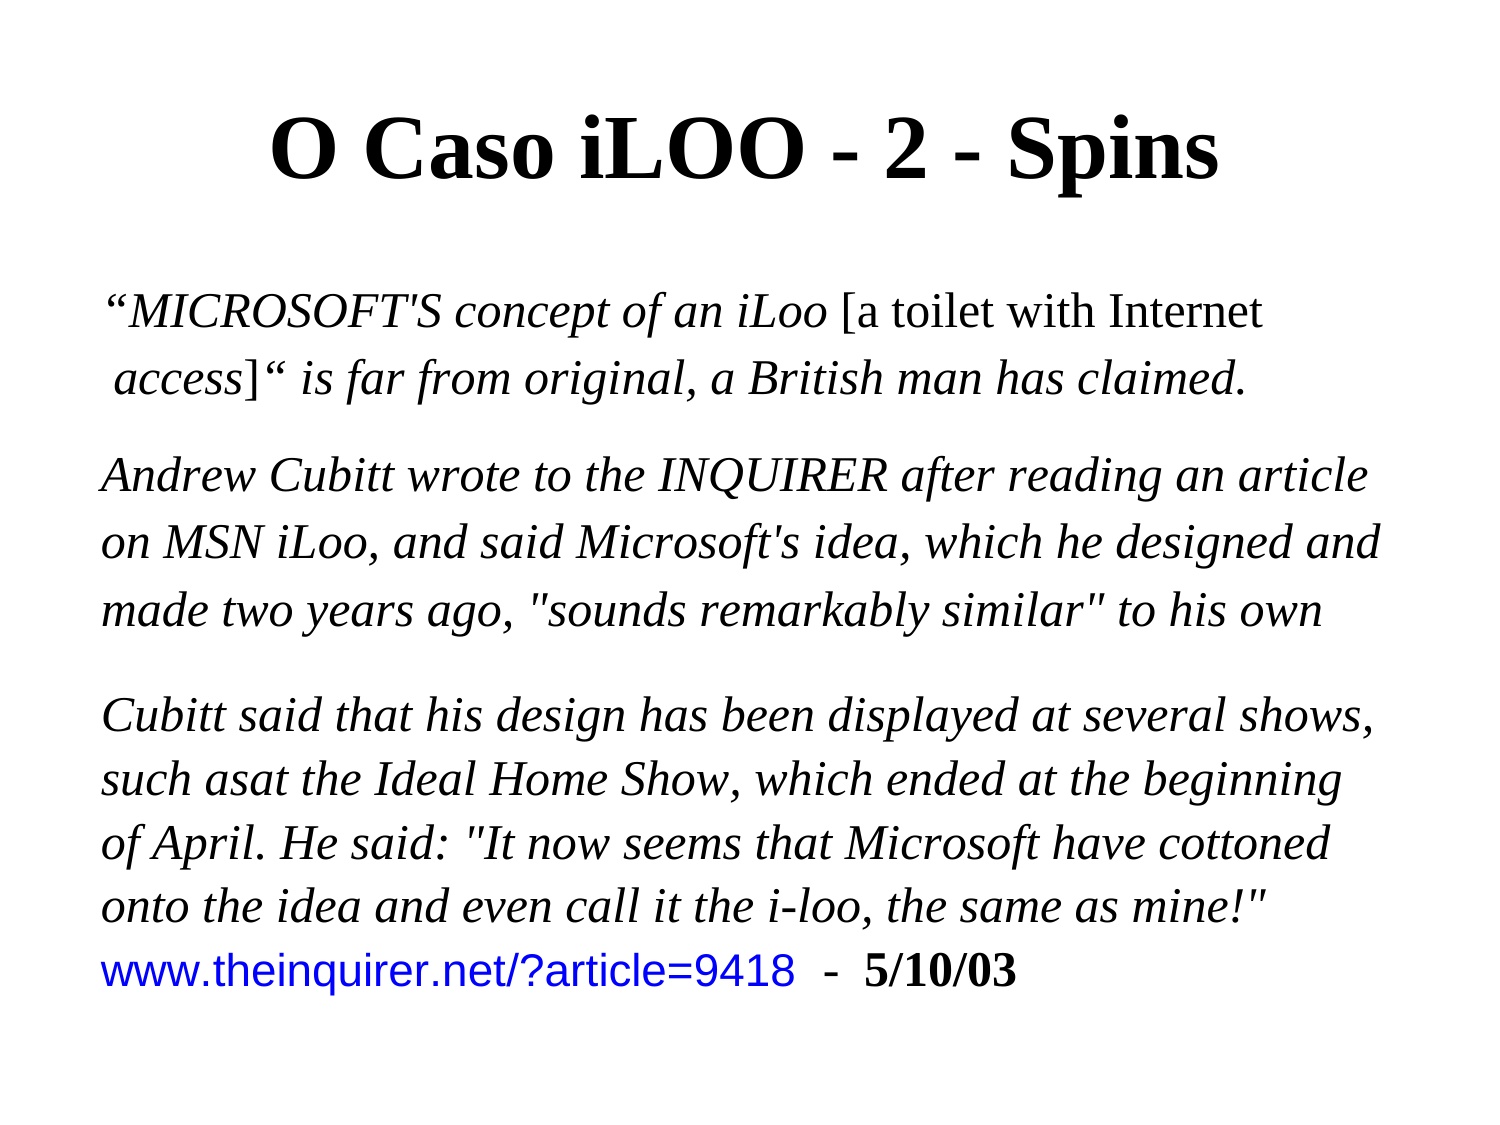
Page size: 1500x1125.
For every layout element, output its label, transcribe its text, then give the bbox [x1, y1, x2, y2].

title O Caso iLOO - 2 - Spins [118, 54, 1394, 242]
text_box “MICROSOFT'S concept of an iLoo [a toilet with Internet access]“ is far from original, a British man has claimed. Andrew Cubitt wrote to the INQUIRER after reading an article on MSN iLoo, and said Microsoft's idea, which he designed and made two years ago, "sounds remarkably similar" to his own Cubitt said that his design has been displayed at several shows, such asat the Ideal Home Show, which ended at the beginning of April. He said: "It now seems that Microsoft have cottoned onto the idea and even call it the i-loo, the same as mine!" www.theinquirer.net/?article=9418 - 5/10/03 [100, 282, 1394, 1020]
